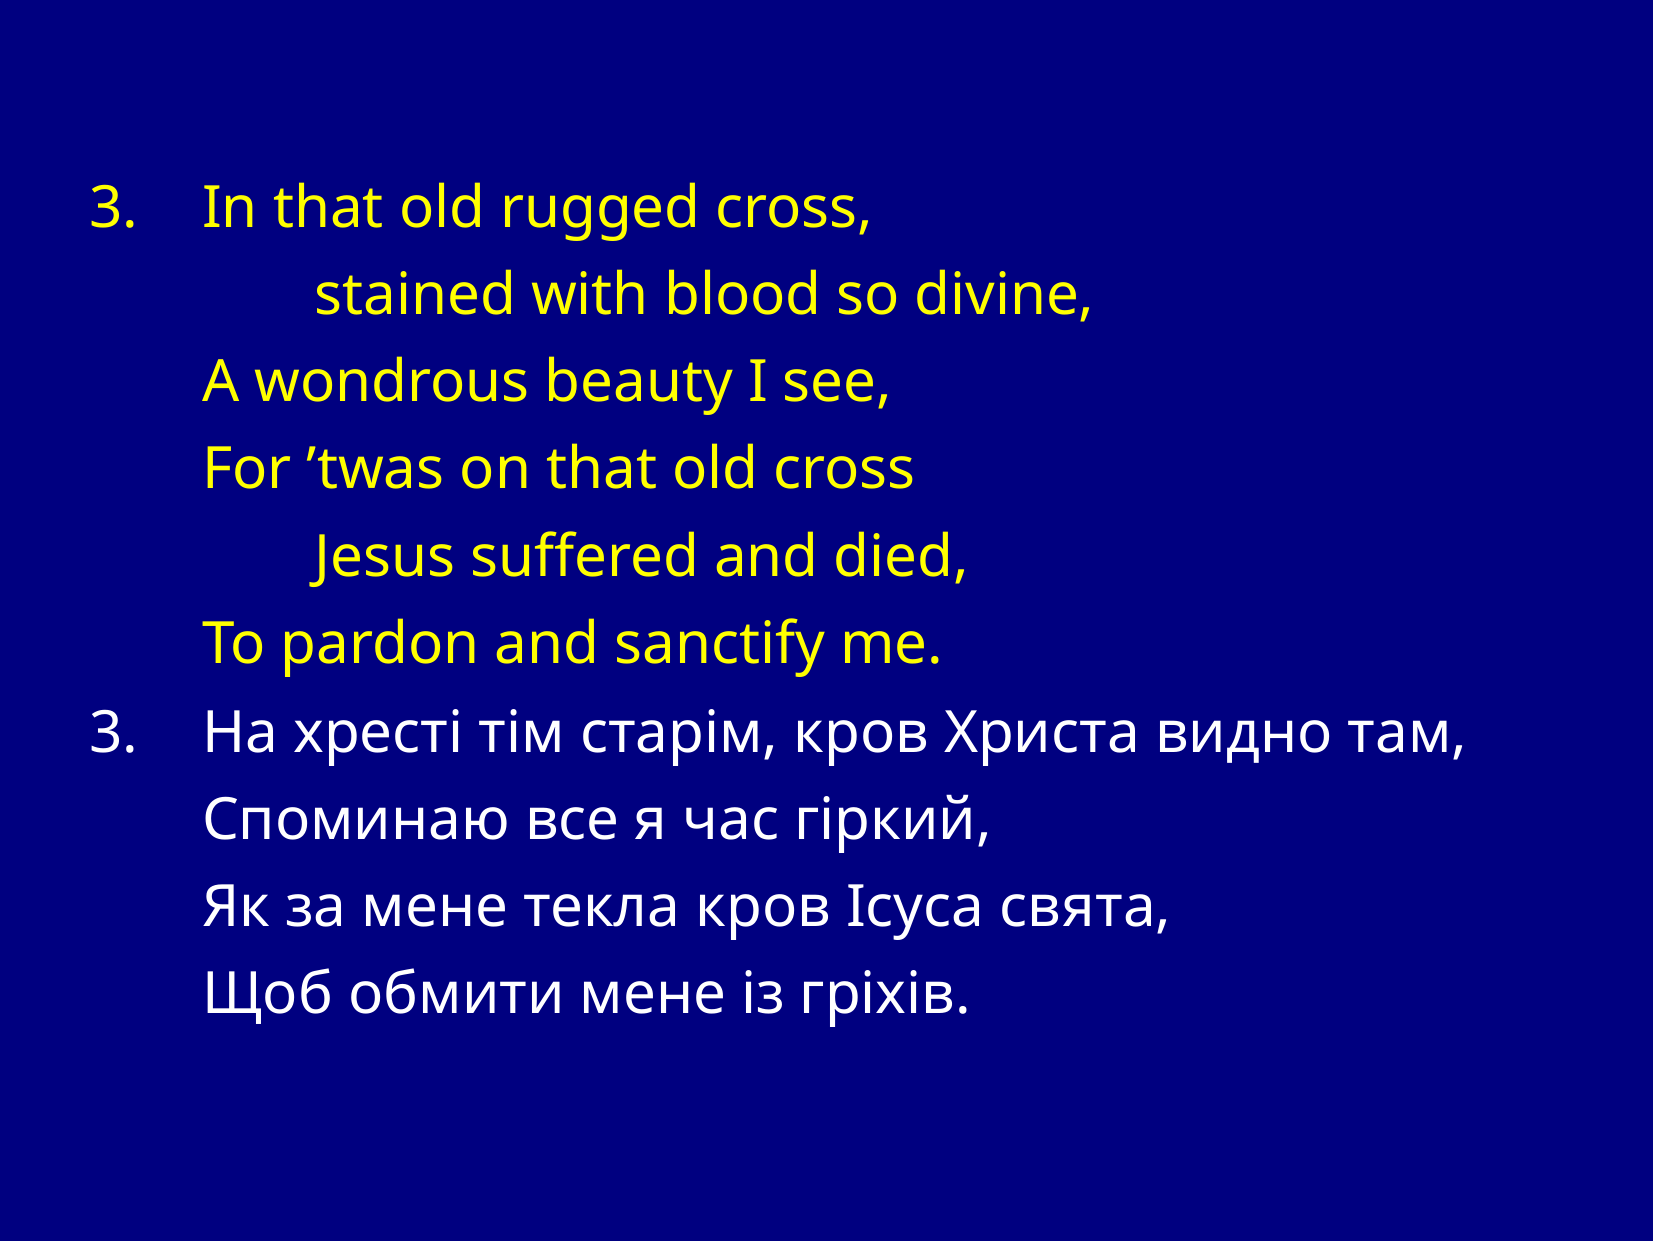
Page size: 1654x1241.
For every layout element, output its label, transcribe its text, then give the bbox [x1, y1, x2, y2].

text_box 3. In that old rugged cross, stained with blood so divine, A wondrous beauty I see, For ’twas on that old cross Jesus suffered and died, To pardon and sanctify me. [75, 150, 1576, 638]
text_box 3. На хресті тім старім, кров Христа видно там, Споминаю все я час гіркий, Як за мене текла кров Ісуса свята, Щоб обмити мене із гріхів. [75, 675, 1576, 1163]
